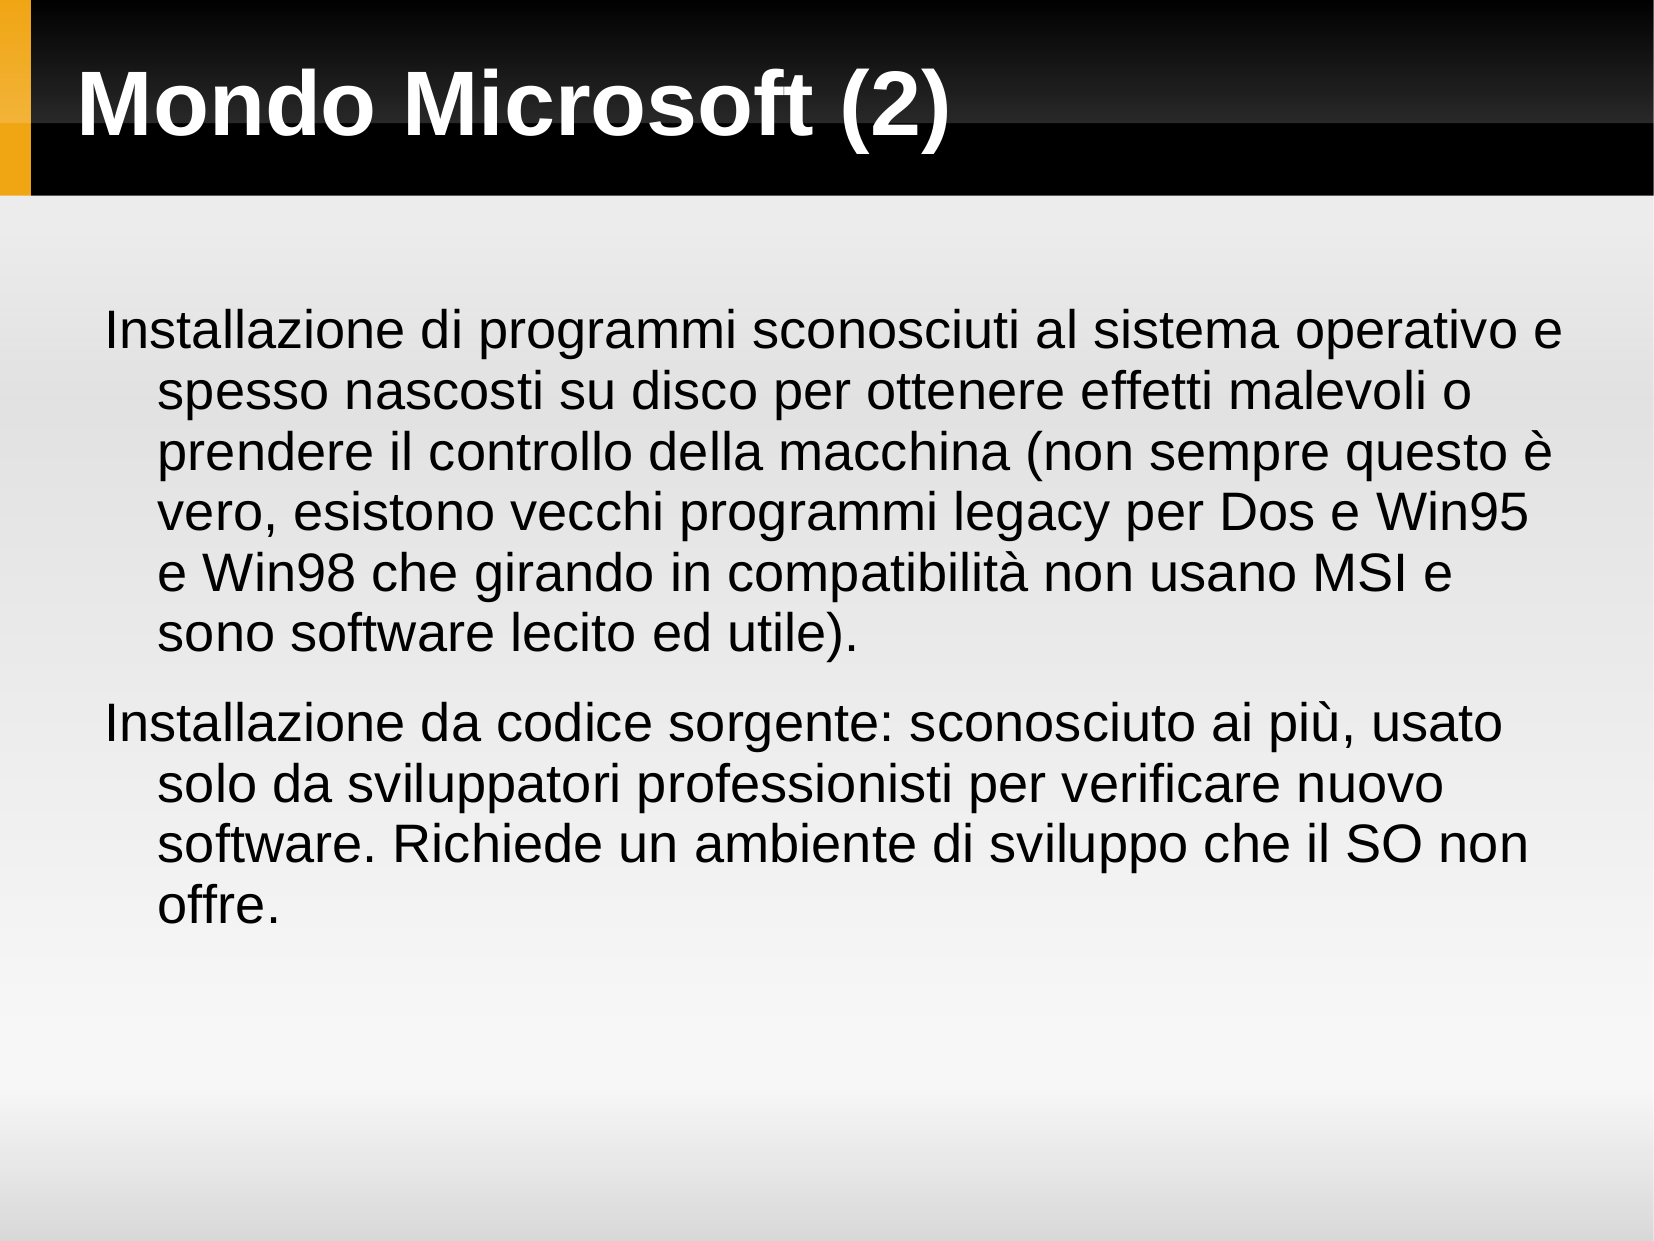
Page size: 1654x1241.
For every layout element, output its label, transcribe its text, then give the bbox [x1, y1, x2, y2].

title Mondo Microsoft (2) [76, 7, 1565, 200]
list Installazione di programmi sconosciuti al sistema operativo e spesso nascosti su disco per ottenere effetti malevoli o prendere il controllo della macchina (non sempre questo è vero, esistono vecchi programmi legacy per Dos e Win95 e Win98 che girando in compatibilità non usano MSI e sono software lecito ed utile). Installazione da codice sorgente: sconosciuto ai più, usato solo da sviluppatori professionisti per verificare nuovo software. Richiede un ambiente di sviluppo che il SO non offre. [86, 300, 1576, 1104]
picture [0, 0, 1654, 1241]
